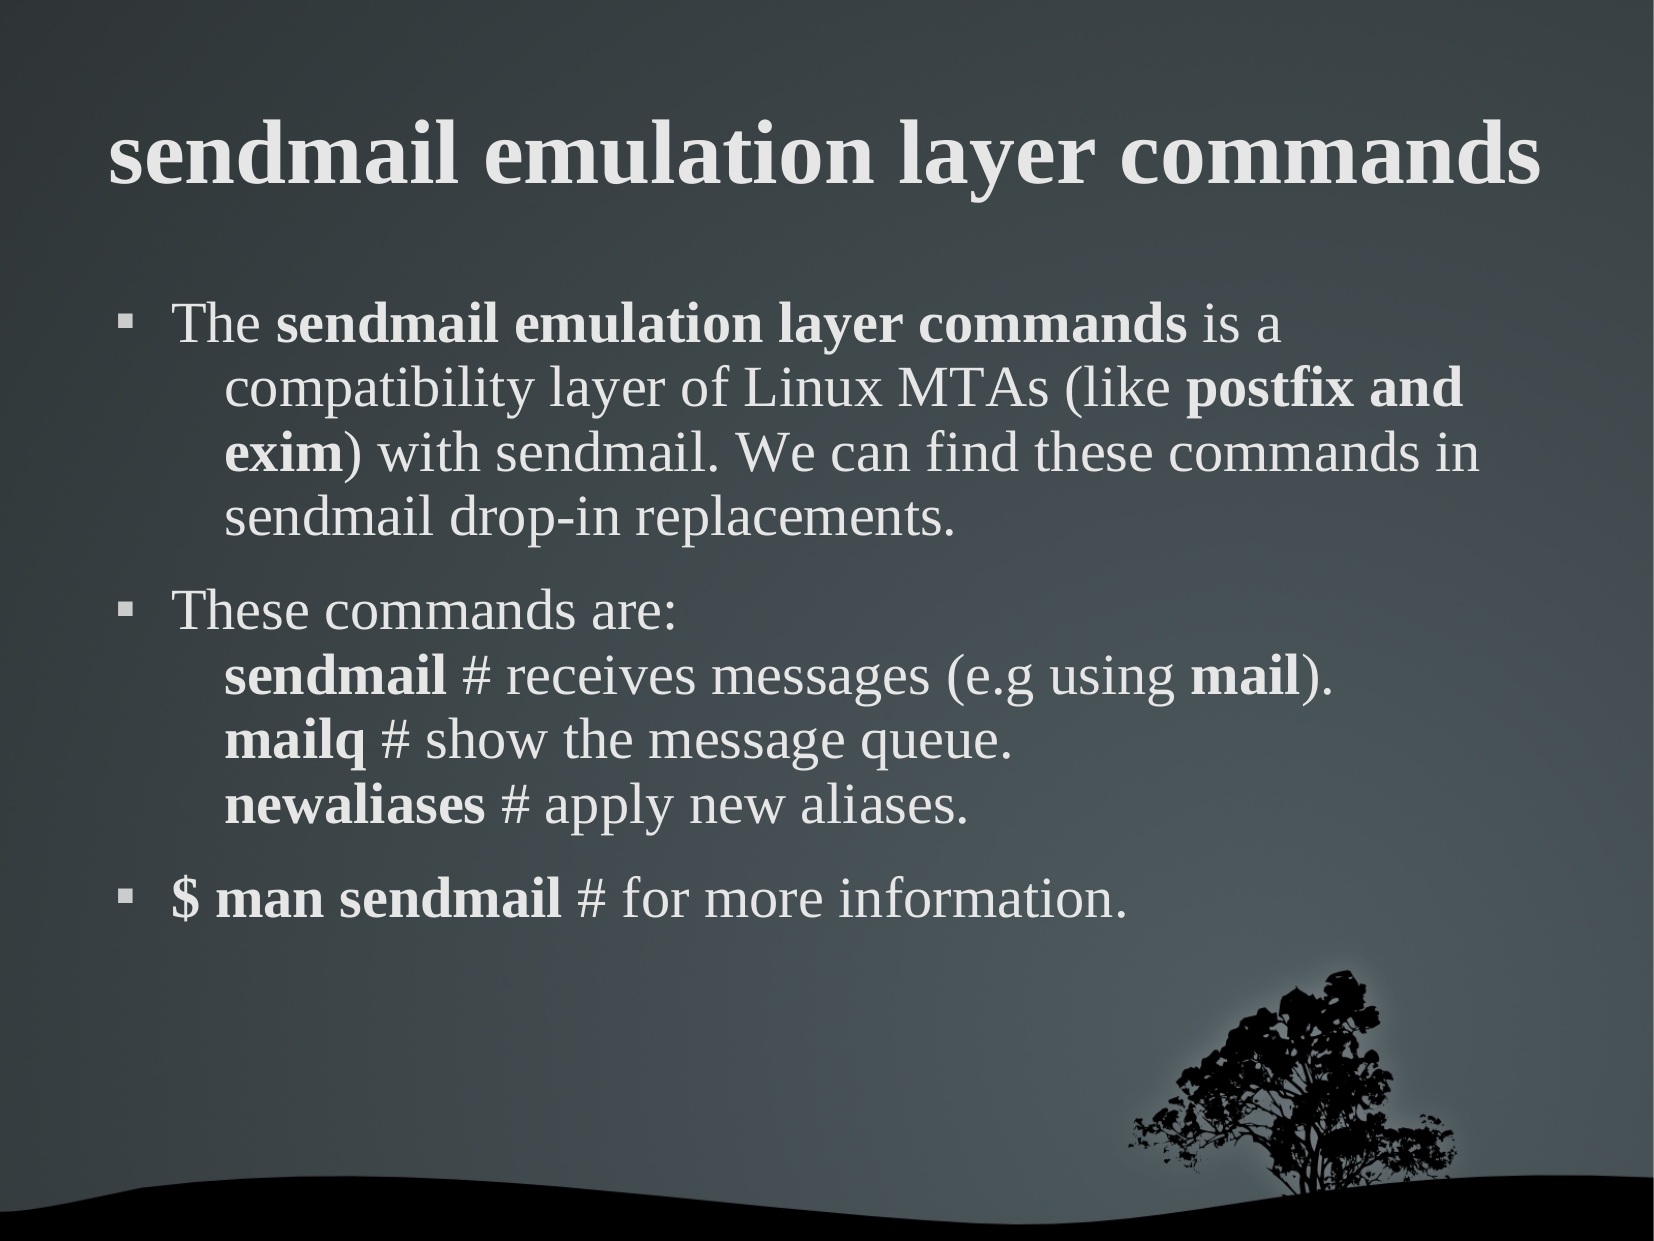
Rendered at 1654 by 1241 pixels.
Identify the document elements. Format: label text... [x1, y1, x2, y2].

title sendmail emulation layer commands [82, 33, 1571, 273]
picture [0, 0, 1654, 1241]
list The sendmail emulation layer commands is a compatibility layer of Linux MTAs (like postfix and exim) with sendmail. We can find these commands in sendmail drop-in replacements. These commands are: sendmail # receives messages (e.g using mail). mailq # show the message queue. newaliases # apply new aliases. $ man sendmail # for more information. [82, 290, 1571, 1160]
